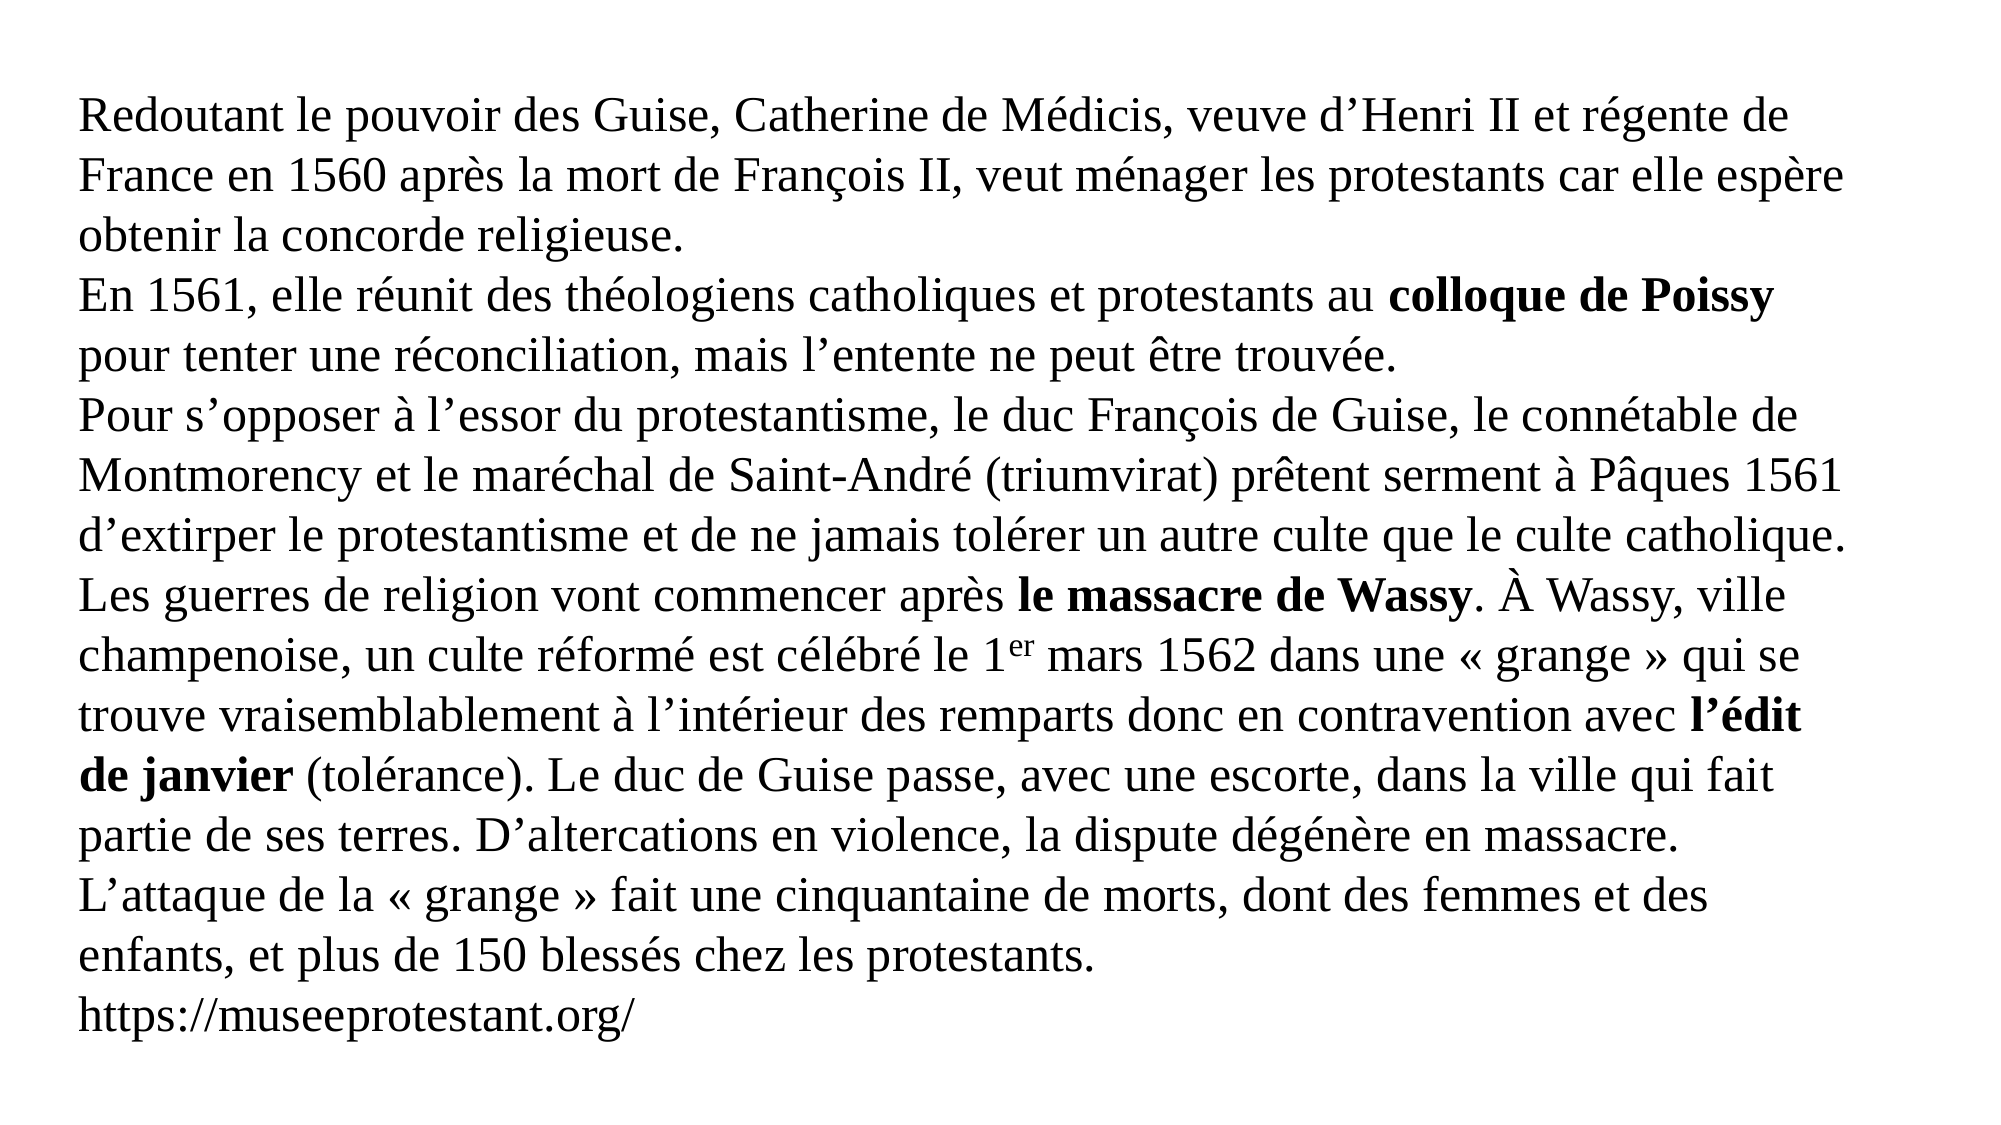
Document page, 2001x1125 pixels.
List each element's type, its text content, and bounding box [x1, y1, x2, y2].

text_box Redoutant le pouvoir des Guise, Catherine de Médicis, veuve d’Henri II et régente de France en 1560 après la mort de François II, veut ménager les protestants car elle espère obtenir la concorde religieuse. En 1561, elle réunit des théologiens catholiques et protestants au colloque de Poissy pour tenter une réconciliation, mais l’entente ne peut être trouvée. Pour s’opposer à l’essor du protestantisme, le duc François de Guise, le connétable de Montmorency et le maréchal de Saint-André (triumvirat) prêtent serment à Pâques 1561 d’extirper le protestantisme et de ne jamais tolérer un autre culte que le culte catholique. Les guerres de religion vont commencer après le massacre de Wassy. À Wassy, ville champenoise, un culte réformé est célébré le 1er mars 1562 dans une « grange » qui se trouve vraisemblablement à l’intérieur des remparts donc en contravention avec l’édit de janvier (tolérance). Le duc de Guise passe, avec une escorte, dans la ville qui fait partie de ses terres. D’altercations en violence, la dispute dégénère en massacre. L’attaque de la « grange » fait une cinquantaine de morts, dont des femmes et des enfants, et plus de 150 blessés chez les protestants. https://museeprotestant.org/ [64, 73, 1871, 1059]
